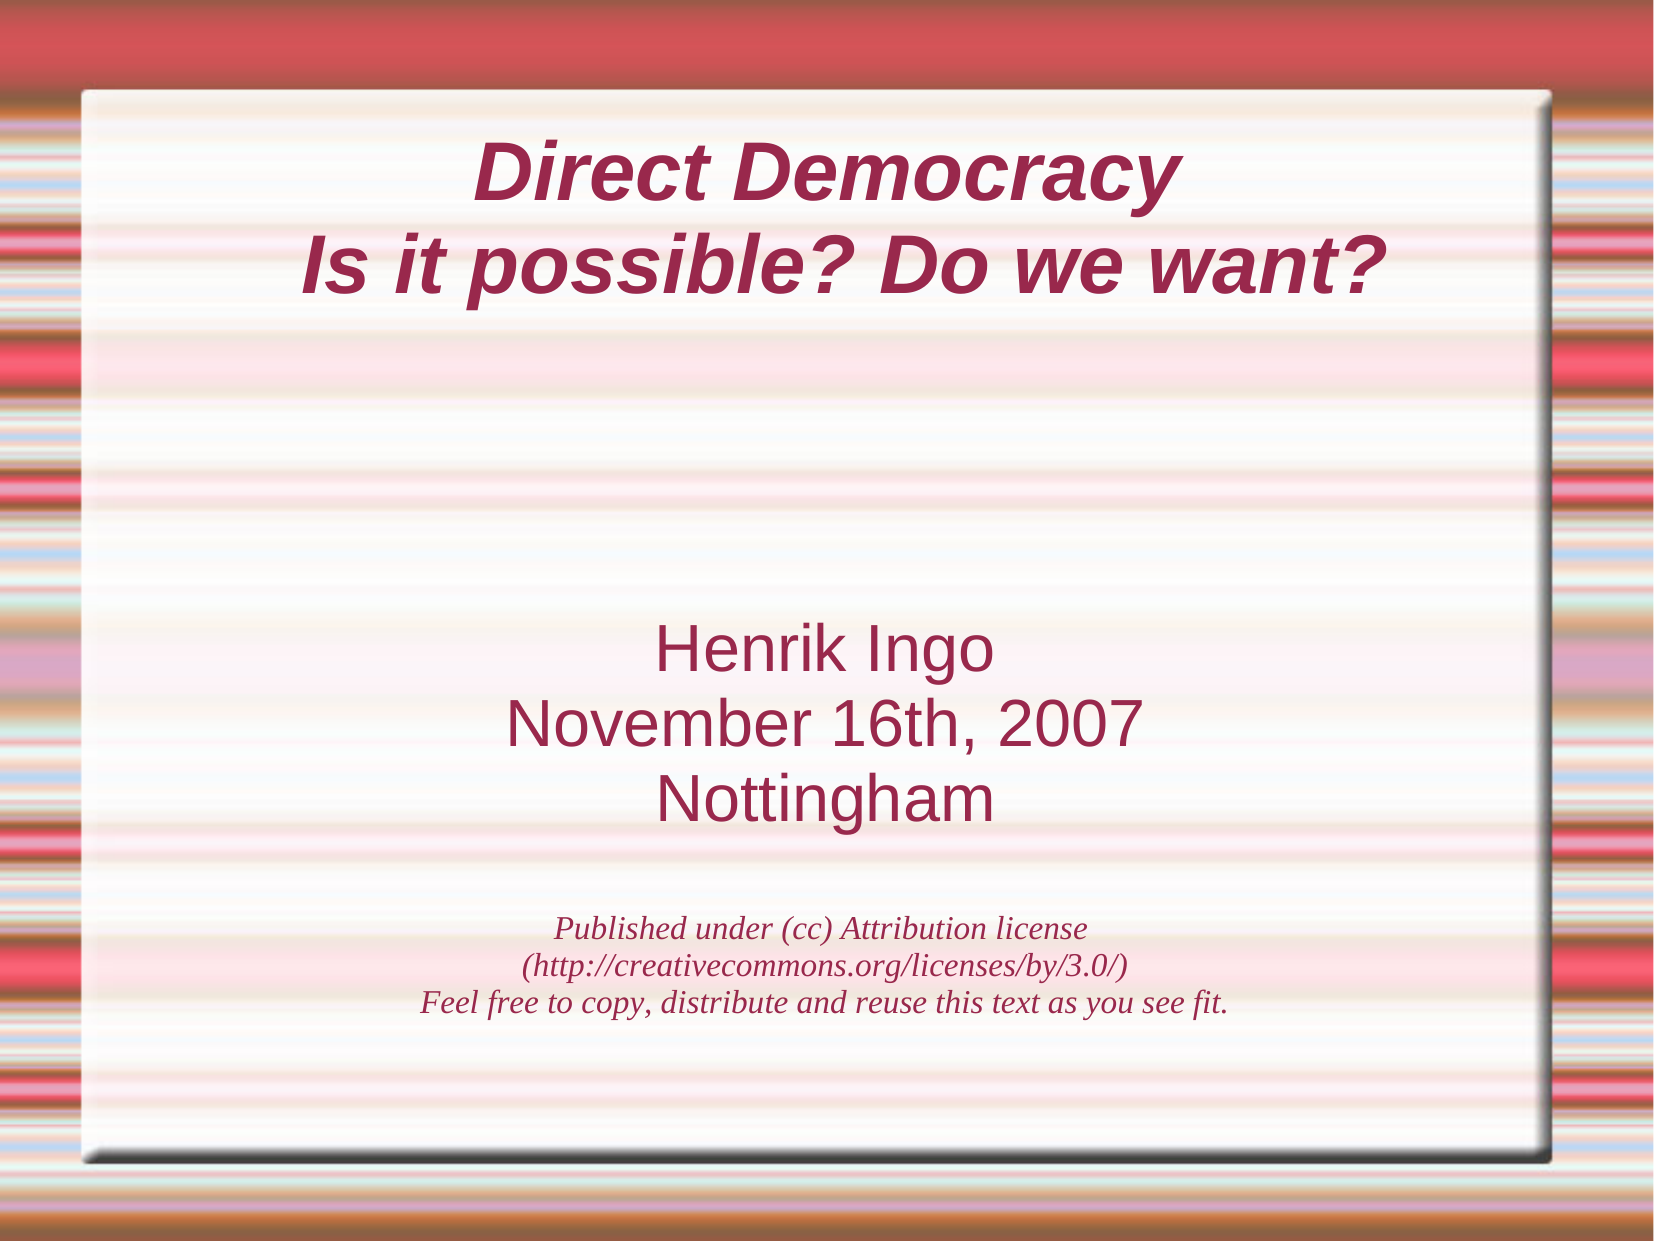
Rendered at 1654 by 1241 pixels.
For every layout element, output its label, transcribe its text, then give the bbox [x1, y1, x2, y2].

subtitle Henrik Ingo November 16th, 2007 Nottingham Published under (cc) Attribution license (http://creativecommons.org/licenses/by/3.0/) Feel free to copy, distribute and reuse this text as you see fit. [134, 350, 1516, 1133]
title Direct Democracy Is it possible? Do we want? [121, 114, 1534, 322]
picture [0, 0, 1654, 1241]
